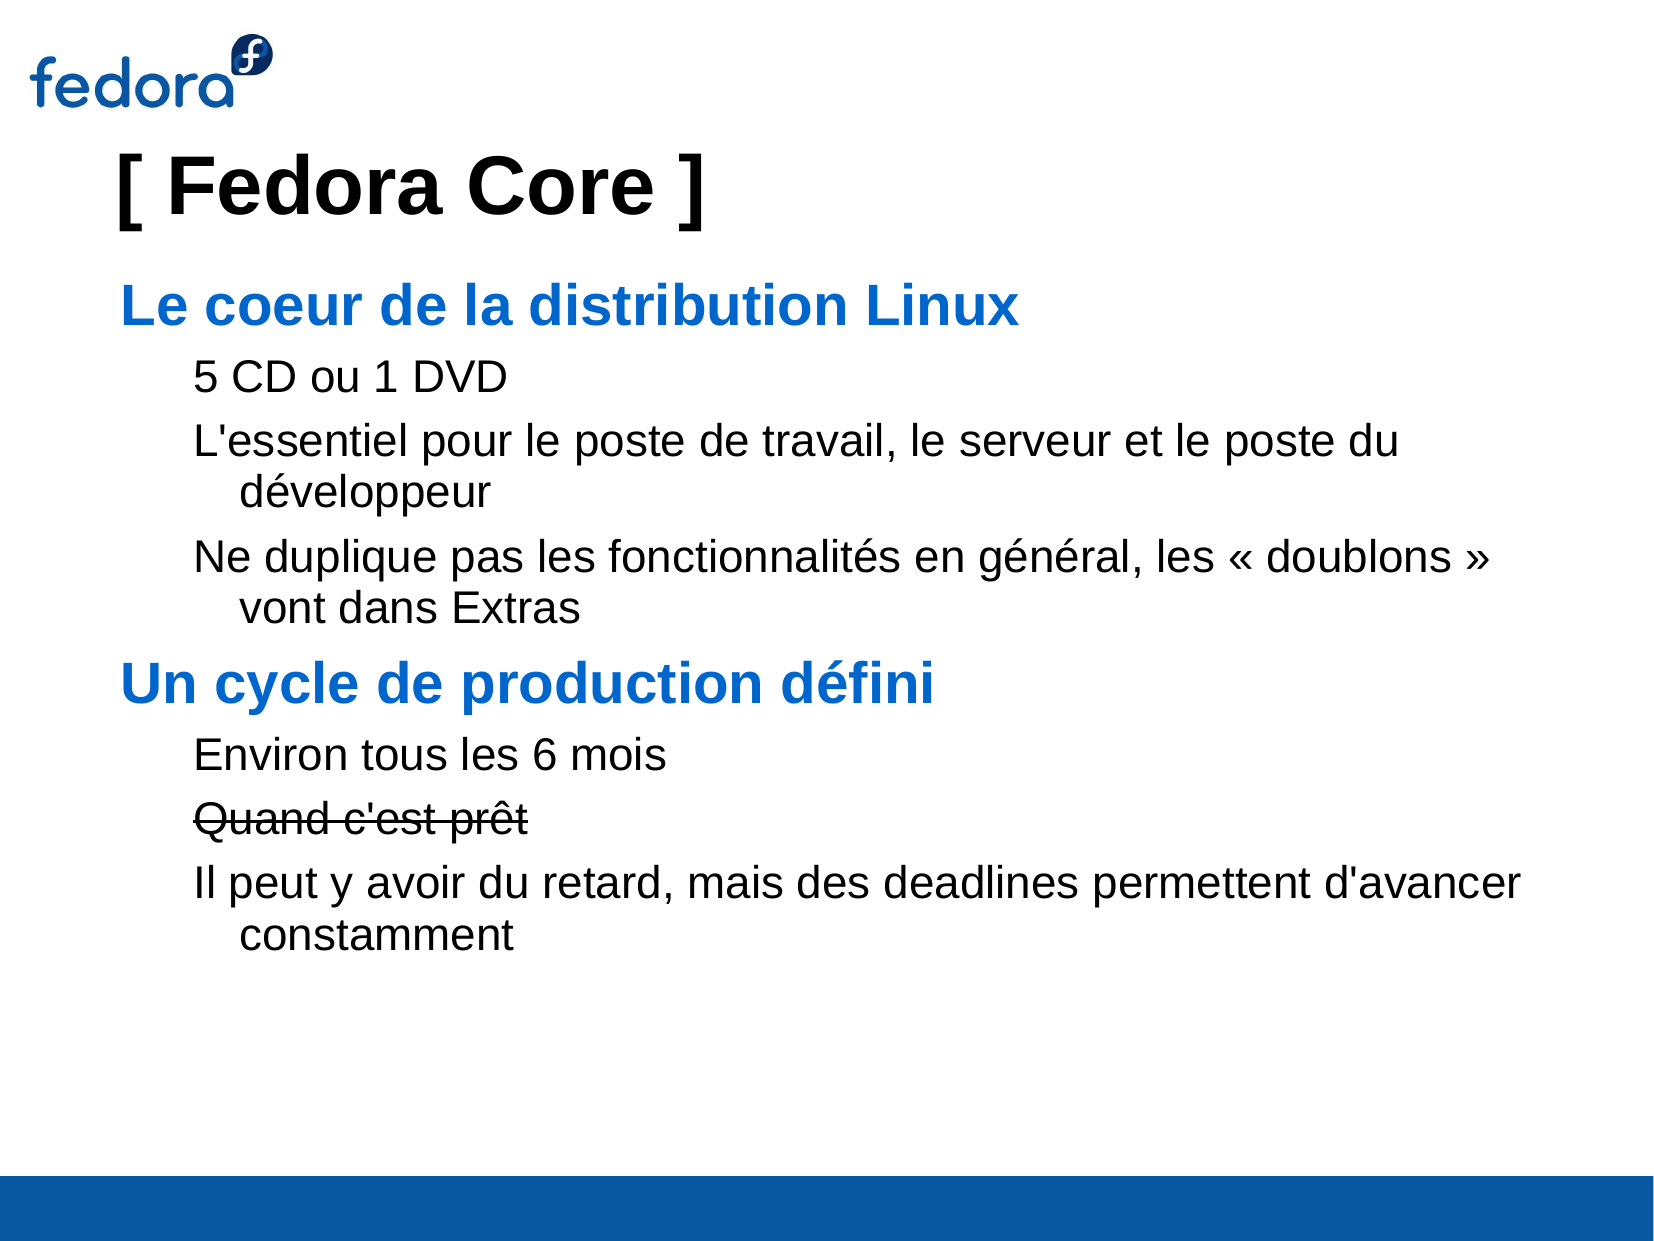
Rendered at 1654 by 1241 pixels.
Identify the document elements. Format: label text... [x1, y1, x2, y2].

title [ Fedora Core ] [115, 122, 1521, 249]
list Le coeur de la distribution Linux 5 CD ou 1 DVD L'essentiel pour le poste de travail, le serveur et le poste du développeur Ne duplique pas les fonctionnalités en général, les « doublons » vont dans Extras Un cycle de production défini Environ tous les 6 mois Quand c'est prêt Il peut y avoir du retard, mais des deadlines permettent d'avancer constamment [118, 272, 1523, 1157]
picture [22, 27, 277, 115]
picture [0, 1176, 1654, 1241]
